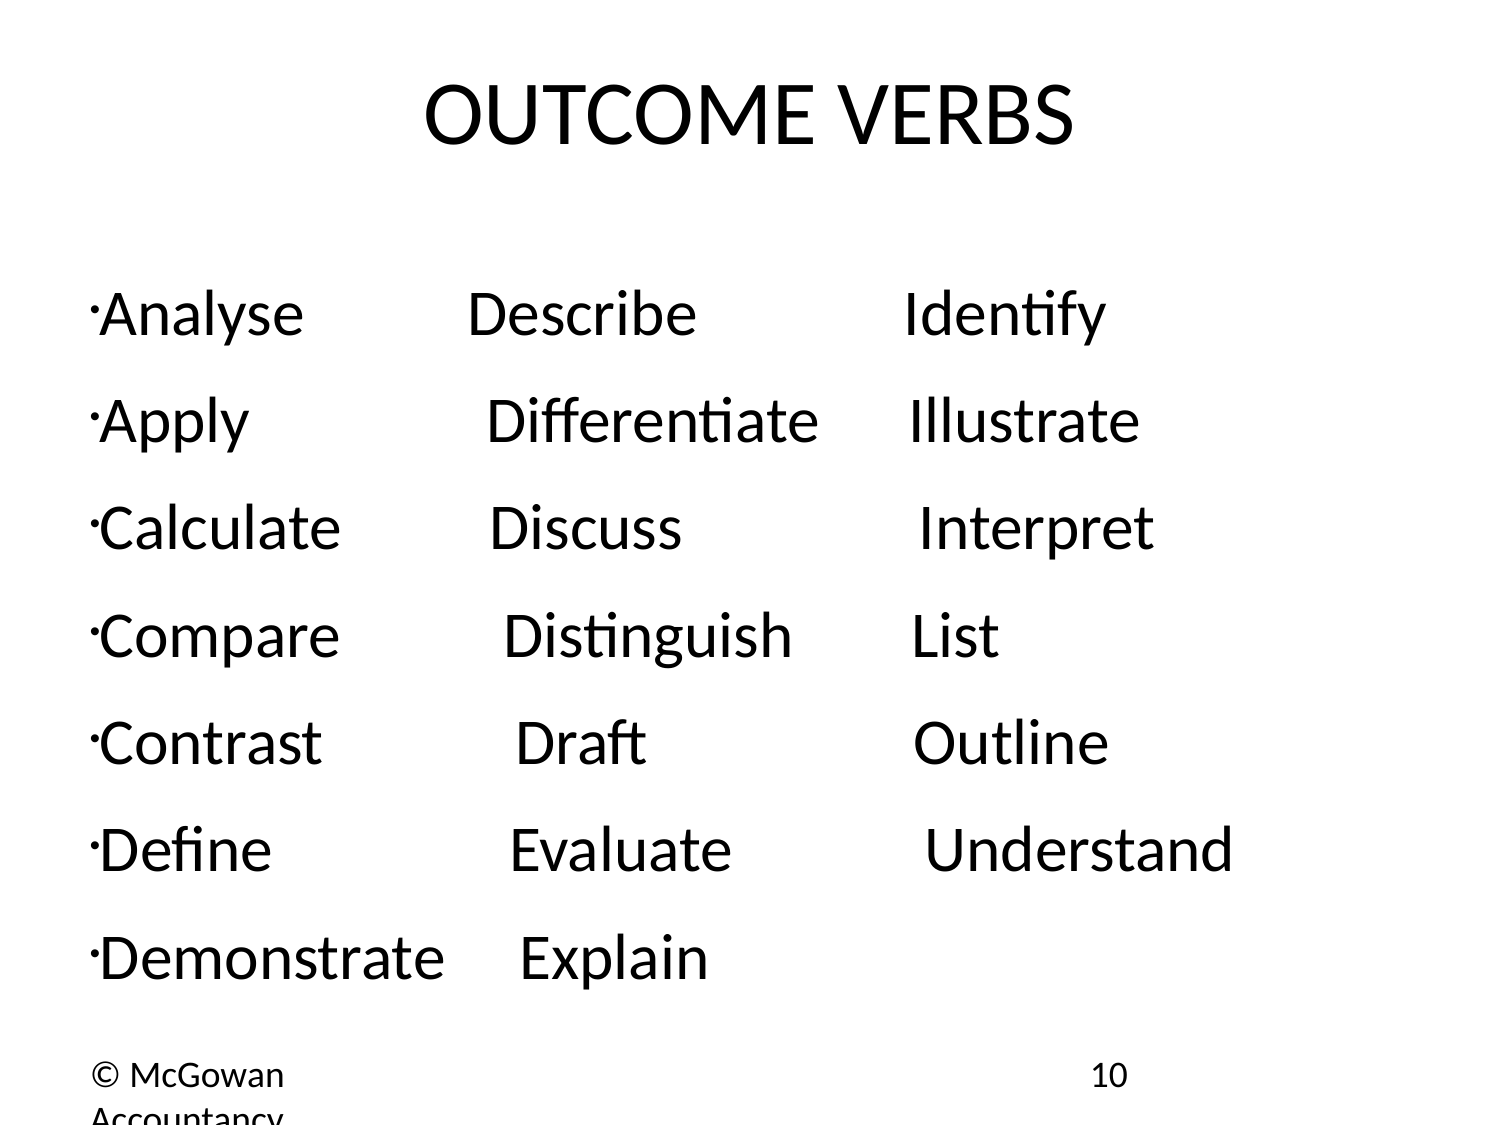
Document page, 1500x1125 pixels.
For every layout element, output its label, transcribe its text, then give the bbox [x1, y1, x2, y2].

list Analyse Describe Identify Apply Differentiate Illustrate Calculate Discuss Interpret Compare Distinguish List Contrast Draft Outline Define Evaluate Understand Demonstrate Explain [75, 262, 1425, 1005]
title OUTCOME VERBS [75, 45, 1425, 233]
text_box © McGowan Accountancy Services [75, 1042, 425, 1103]
text_box [1074, 1042, 1425, 1103]
